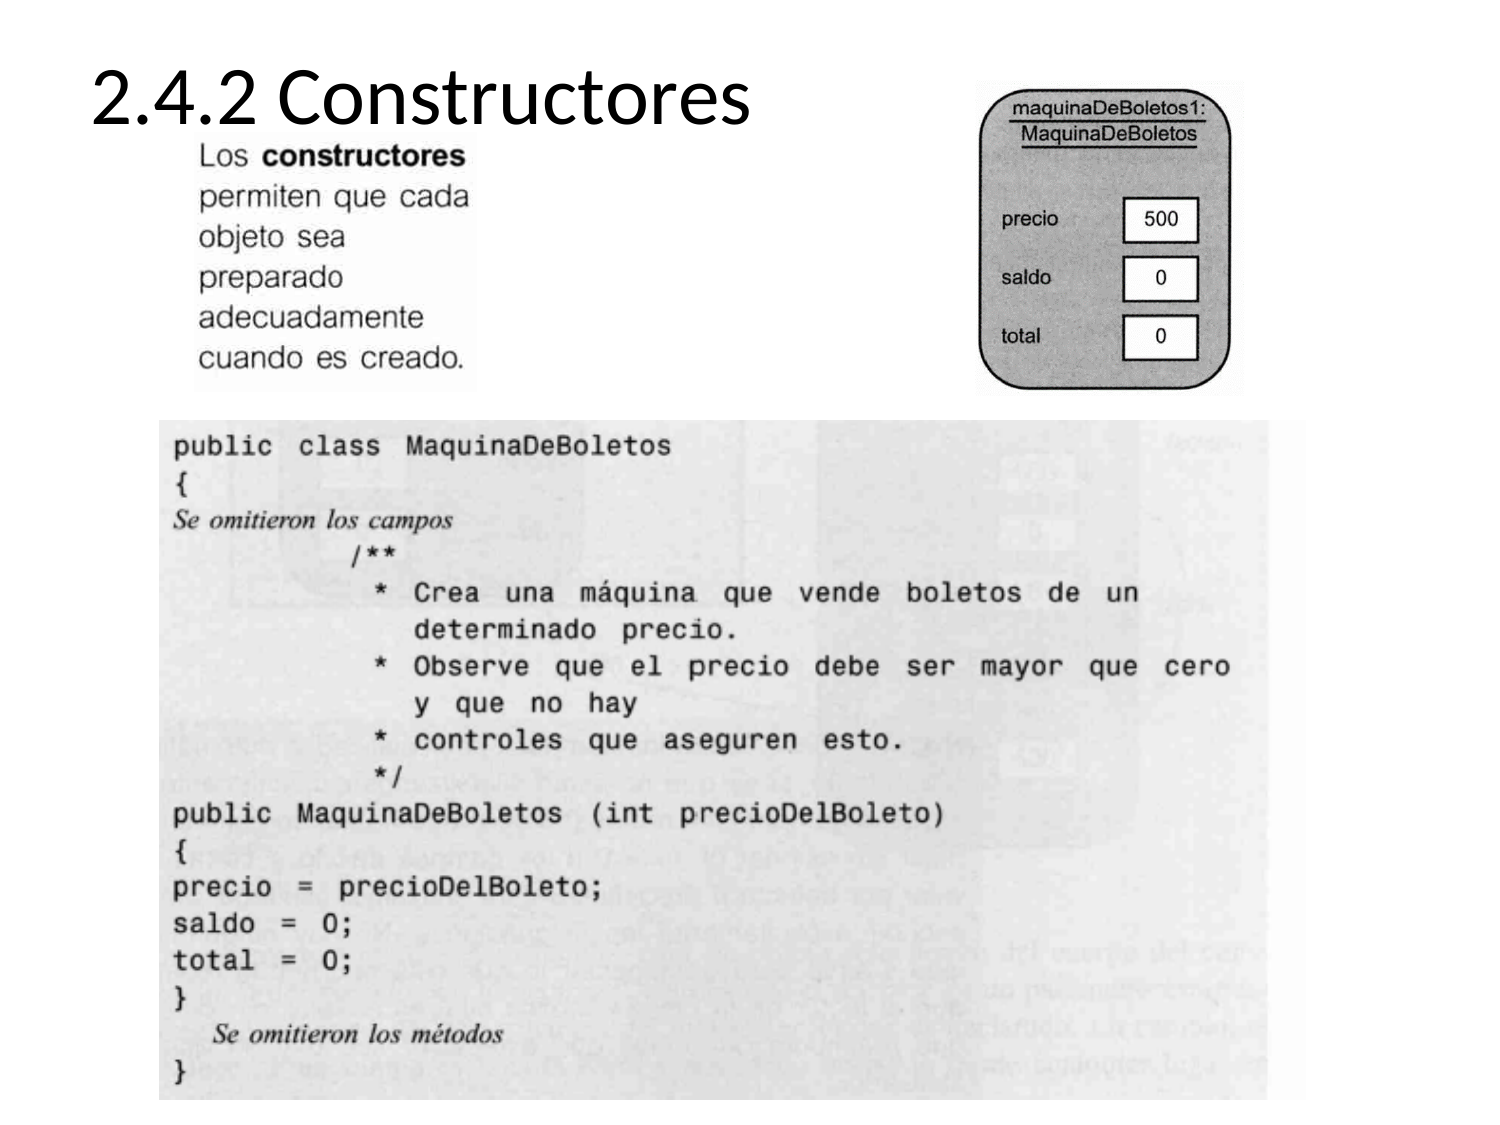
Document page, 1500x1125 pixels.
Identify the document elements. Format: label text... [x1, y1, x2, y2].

picture [974, 78, 1245, 396]
picture [194, 132, 477, 392]
picture [159, 420, 1306, 1100]
title 2.4.2 Constructores [75, 45, 1426, 138]
